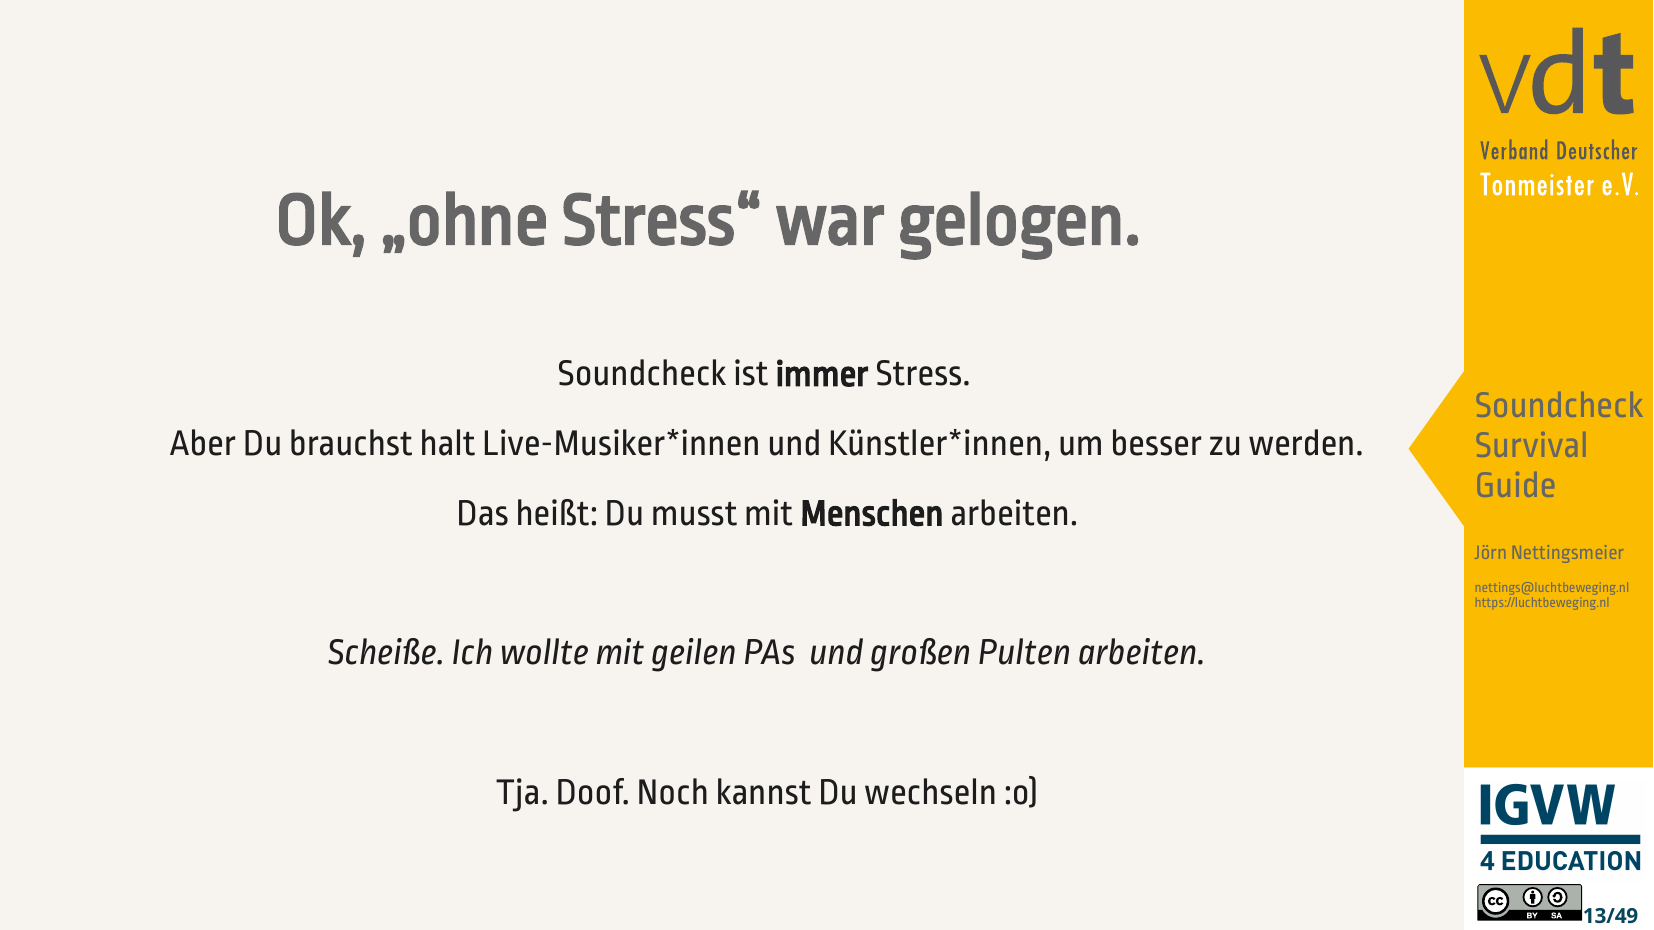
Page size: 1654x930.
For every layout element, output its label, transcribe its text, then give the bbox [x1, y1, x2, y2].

title Ok, „ohne Stress“ war gelogen. [82, 143, 1335, 299]
list Soundcheck ist immer Stress. Aber Du brauchst halt Live-Musiker*innen und Künstler*innen, um besser zu werden. Das heißt: Du musst mit Menschen arbeiten. Scheiße. Ich wollte mit geilen PAs und großen Pulten arbeiten. Tja. Doof. Noch kannst Du wechseln :o) [141, 354, 1394, 930]
picture [1477, 780, 1646, 882]
